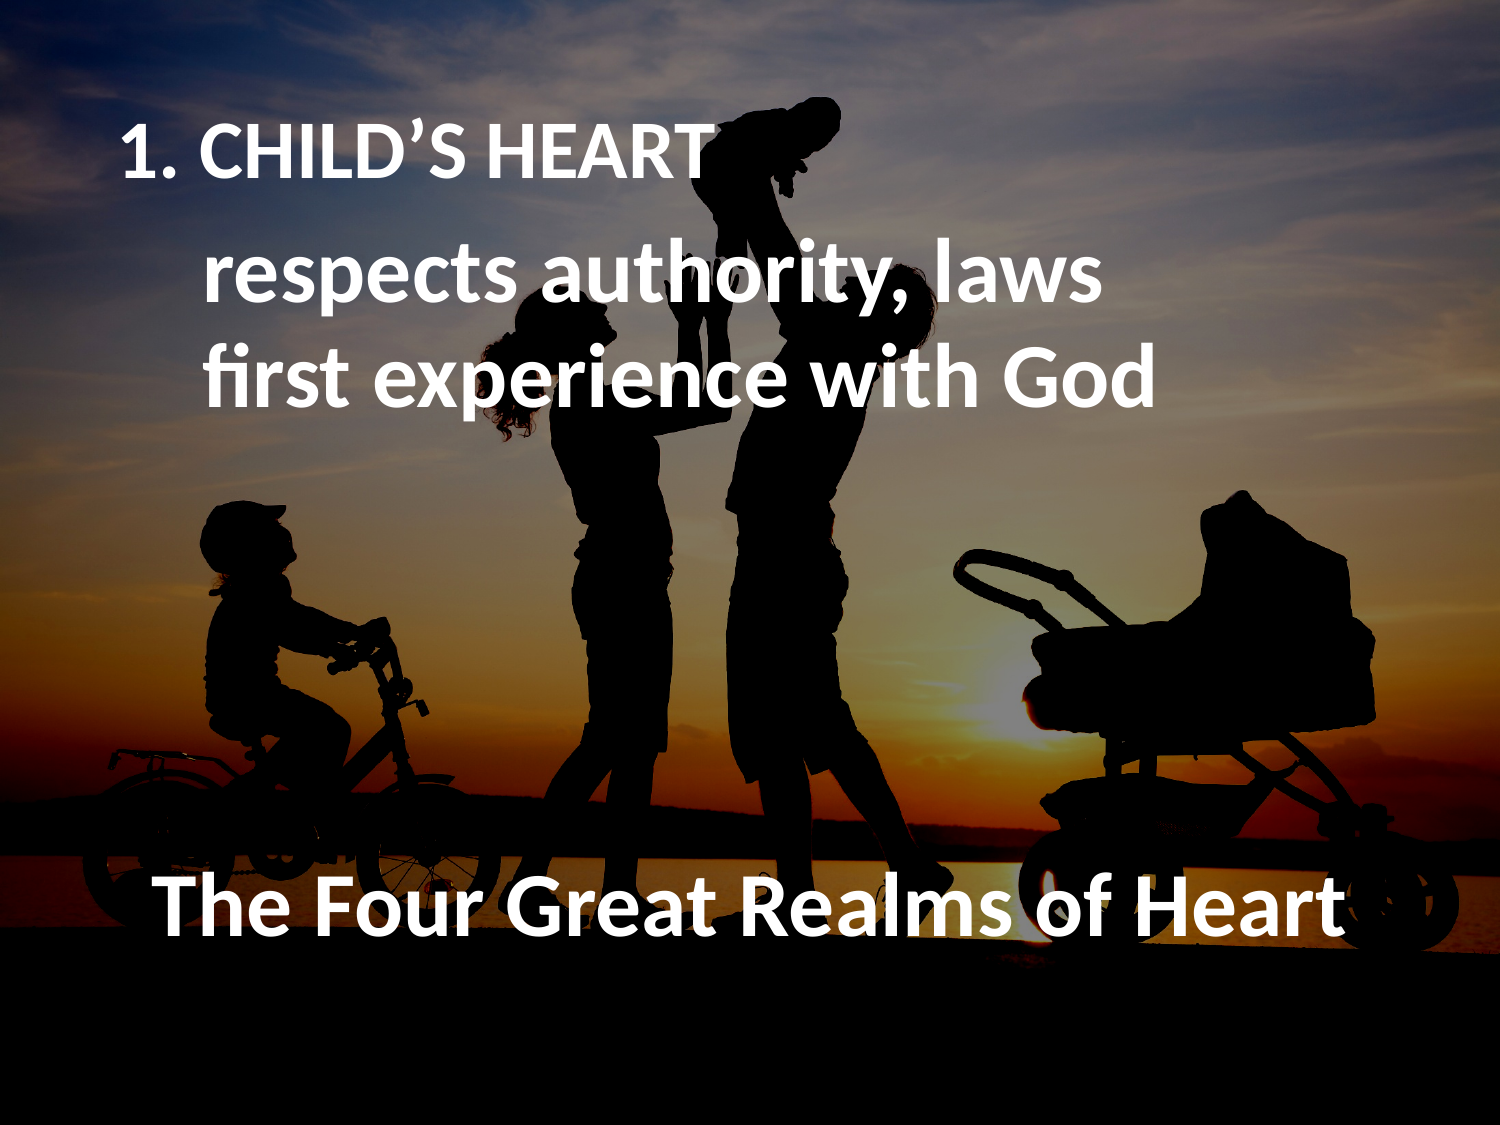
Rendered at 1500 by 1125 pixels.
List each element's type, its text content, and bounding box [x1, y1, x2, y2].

text_box The Four Great Realms of Heart [112, 837, 1388, 988]
text_box 1. CHILD’S HEART [101, 87, 738, 204]
picture [0, 0, 1500, 1000]
text_box respects authority, laws [187, 202, 1129, 308]
text_box first experience with God [187, 308, 1185, 435]
